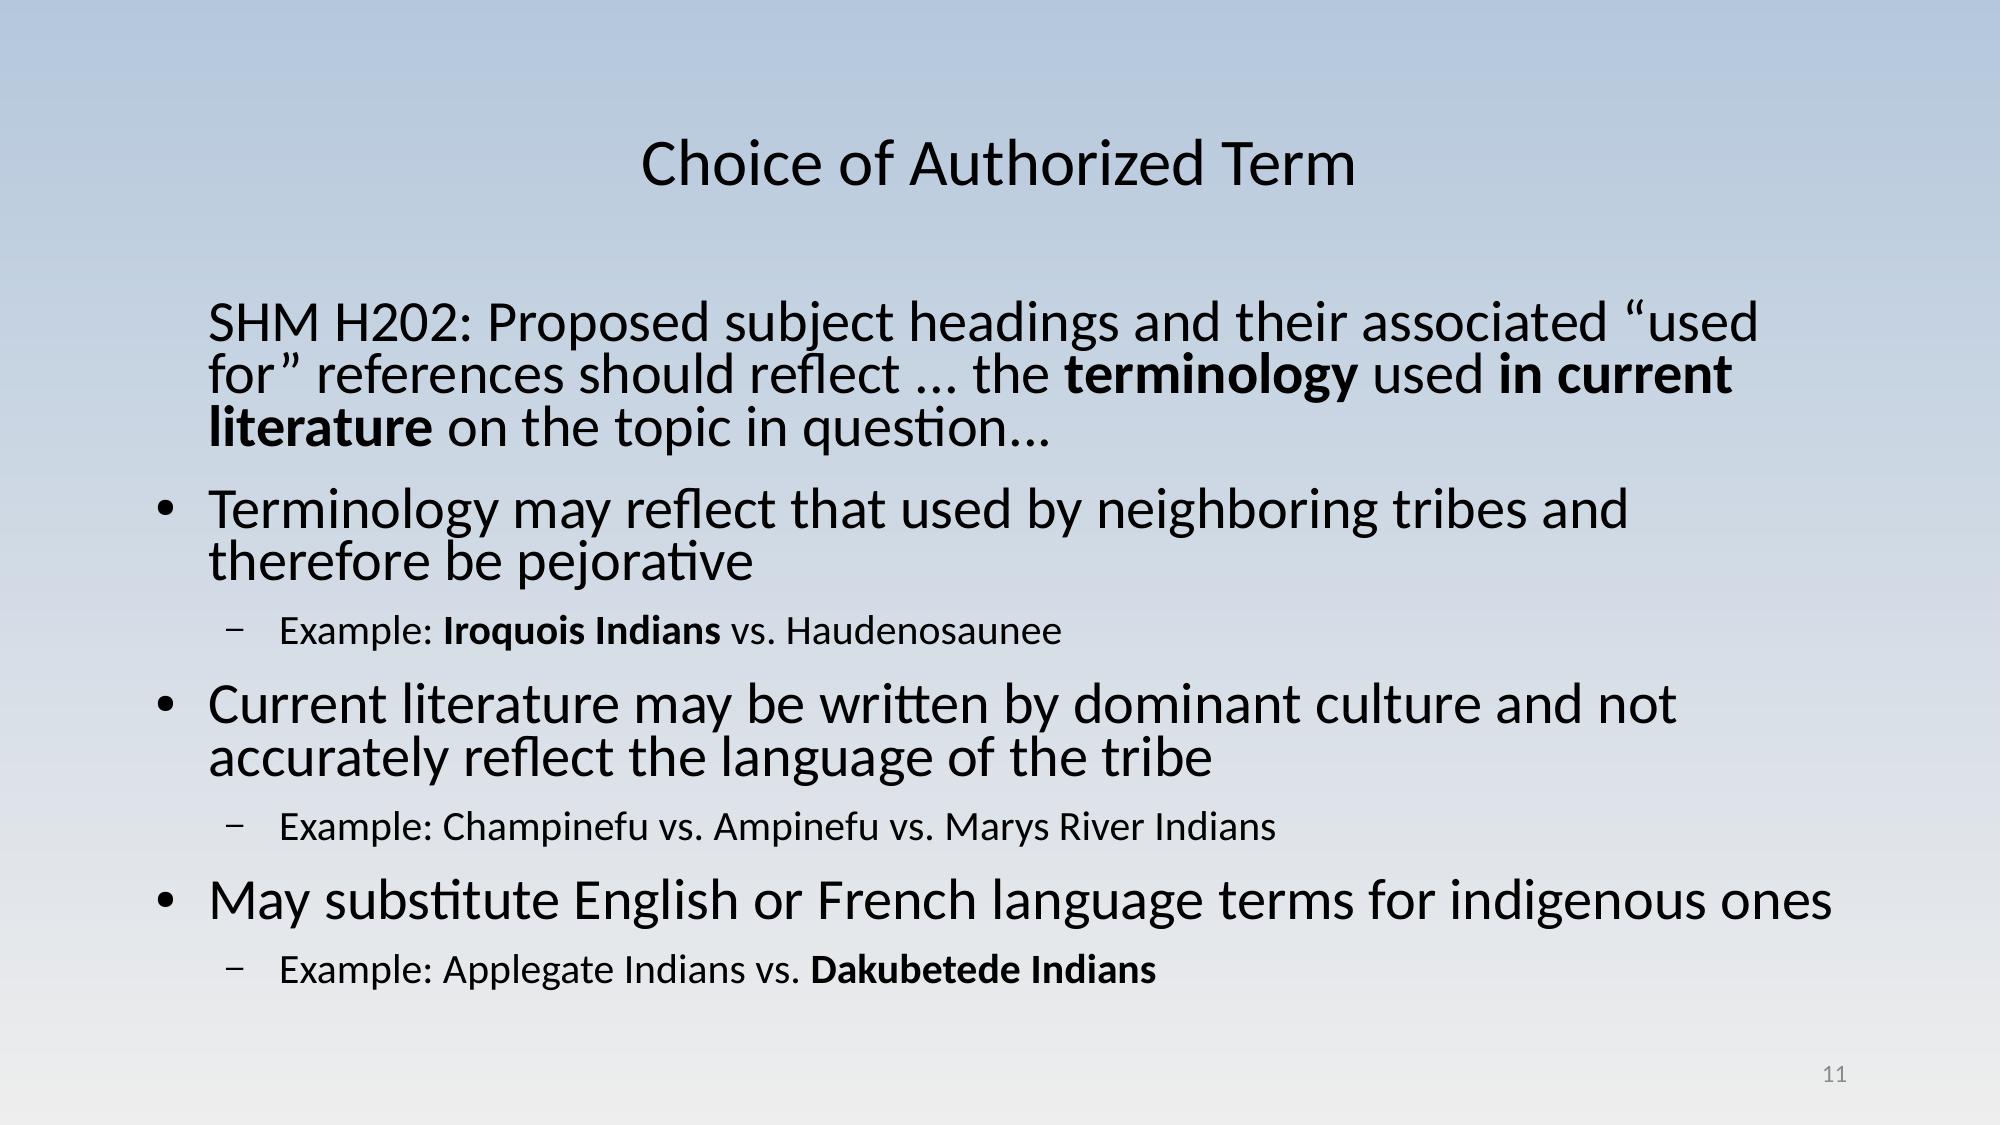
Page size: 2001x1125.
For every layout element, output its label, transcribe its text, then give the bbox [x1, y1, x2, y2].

list SHM H202: Proposed subject headings and their associated “used for” references should reflect ... the terminology used in current literature on the topic in question... Terminology may reflect that used by neighboring tribes and therefore be pejorative Example: Iroquois Indians vs. Haudenosaunee Current literature may be written by dominant culture and not accurately reflect the language of the tribe Example: Champinefu vs. Ampinefu vs. Marys River Indians May substitute English or French language terms for indigenous ones Example: Applegate Indians vs. Dakubetede Indians [137, 299, 1863, 1014]
title Choice of Authorized Term [137, 59, 1863, 278]
